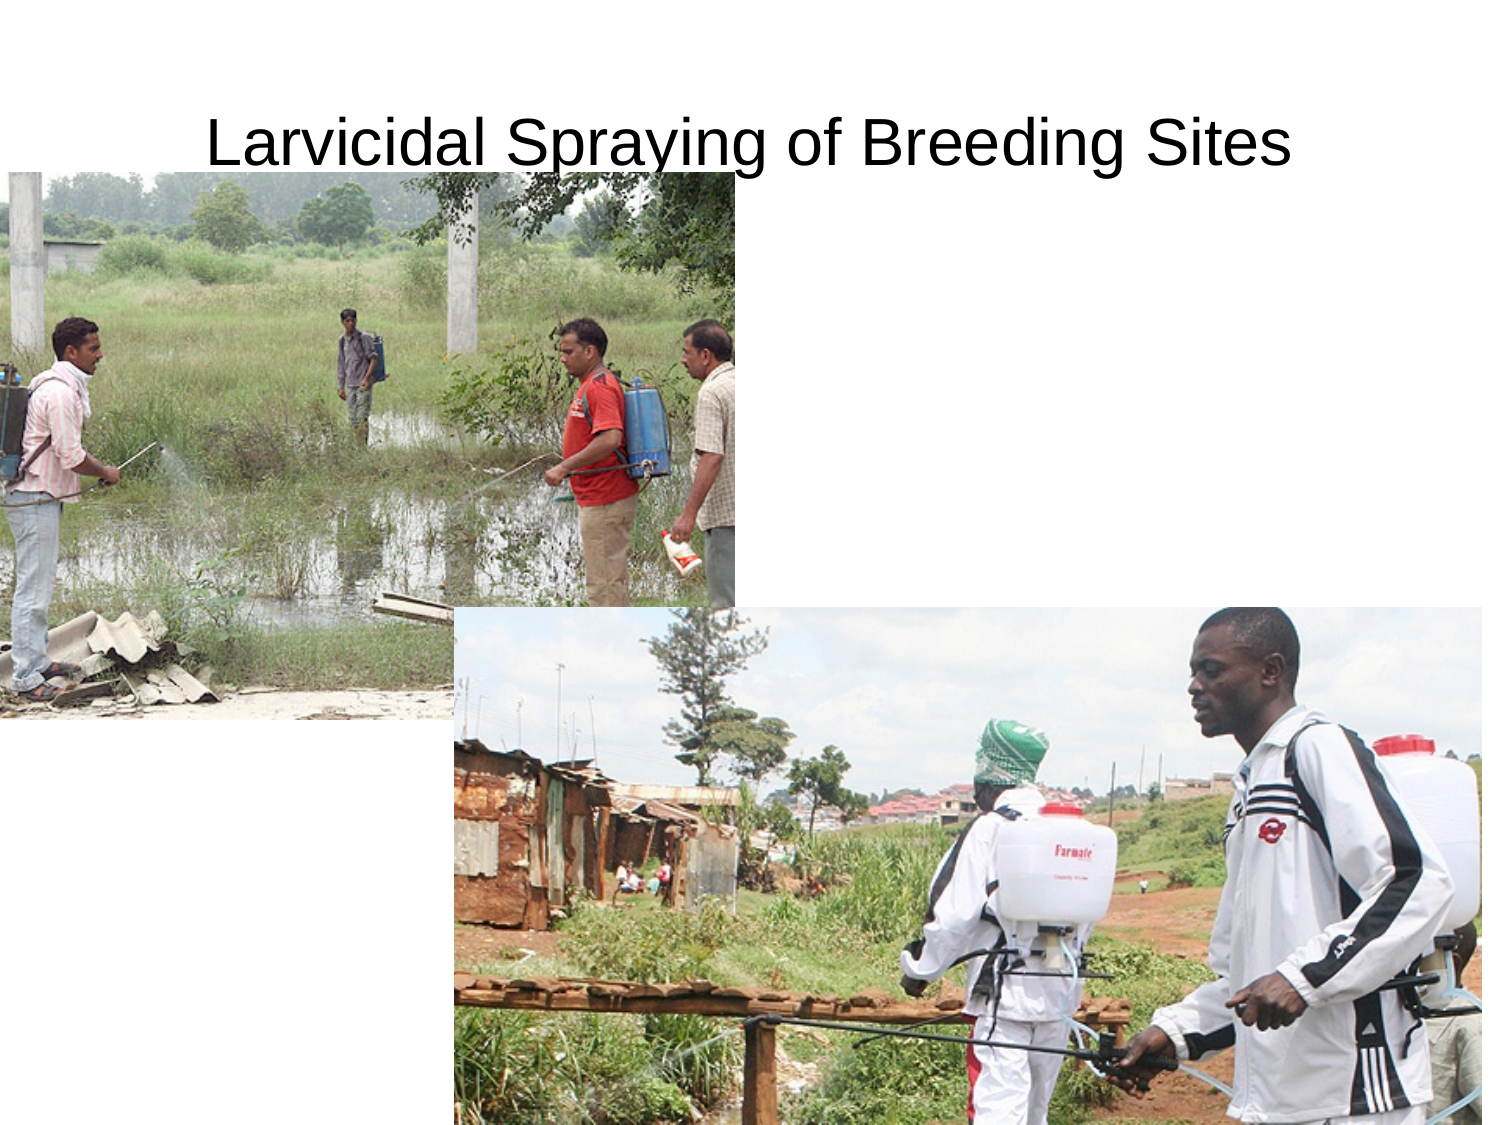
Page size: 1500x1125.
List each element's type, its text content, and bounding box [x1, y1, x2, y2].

title Larvicidal Spraying of Breeding Sites [75, 45, 1426, 233]
picture [0, 172, 1482, 1125]
